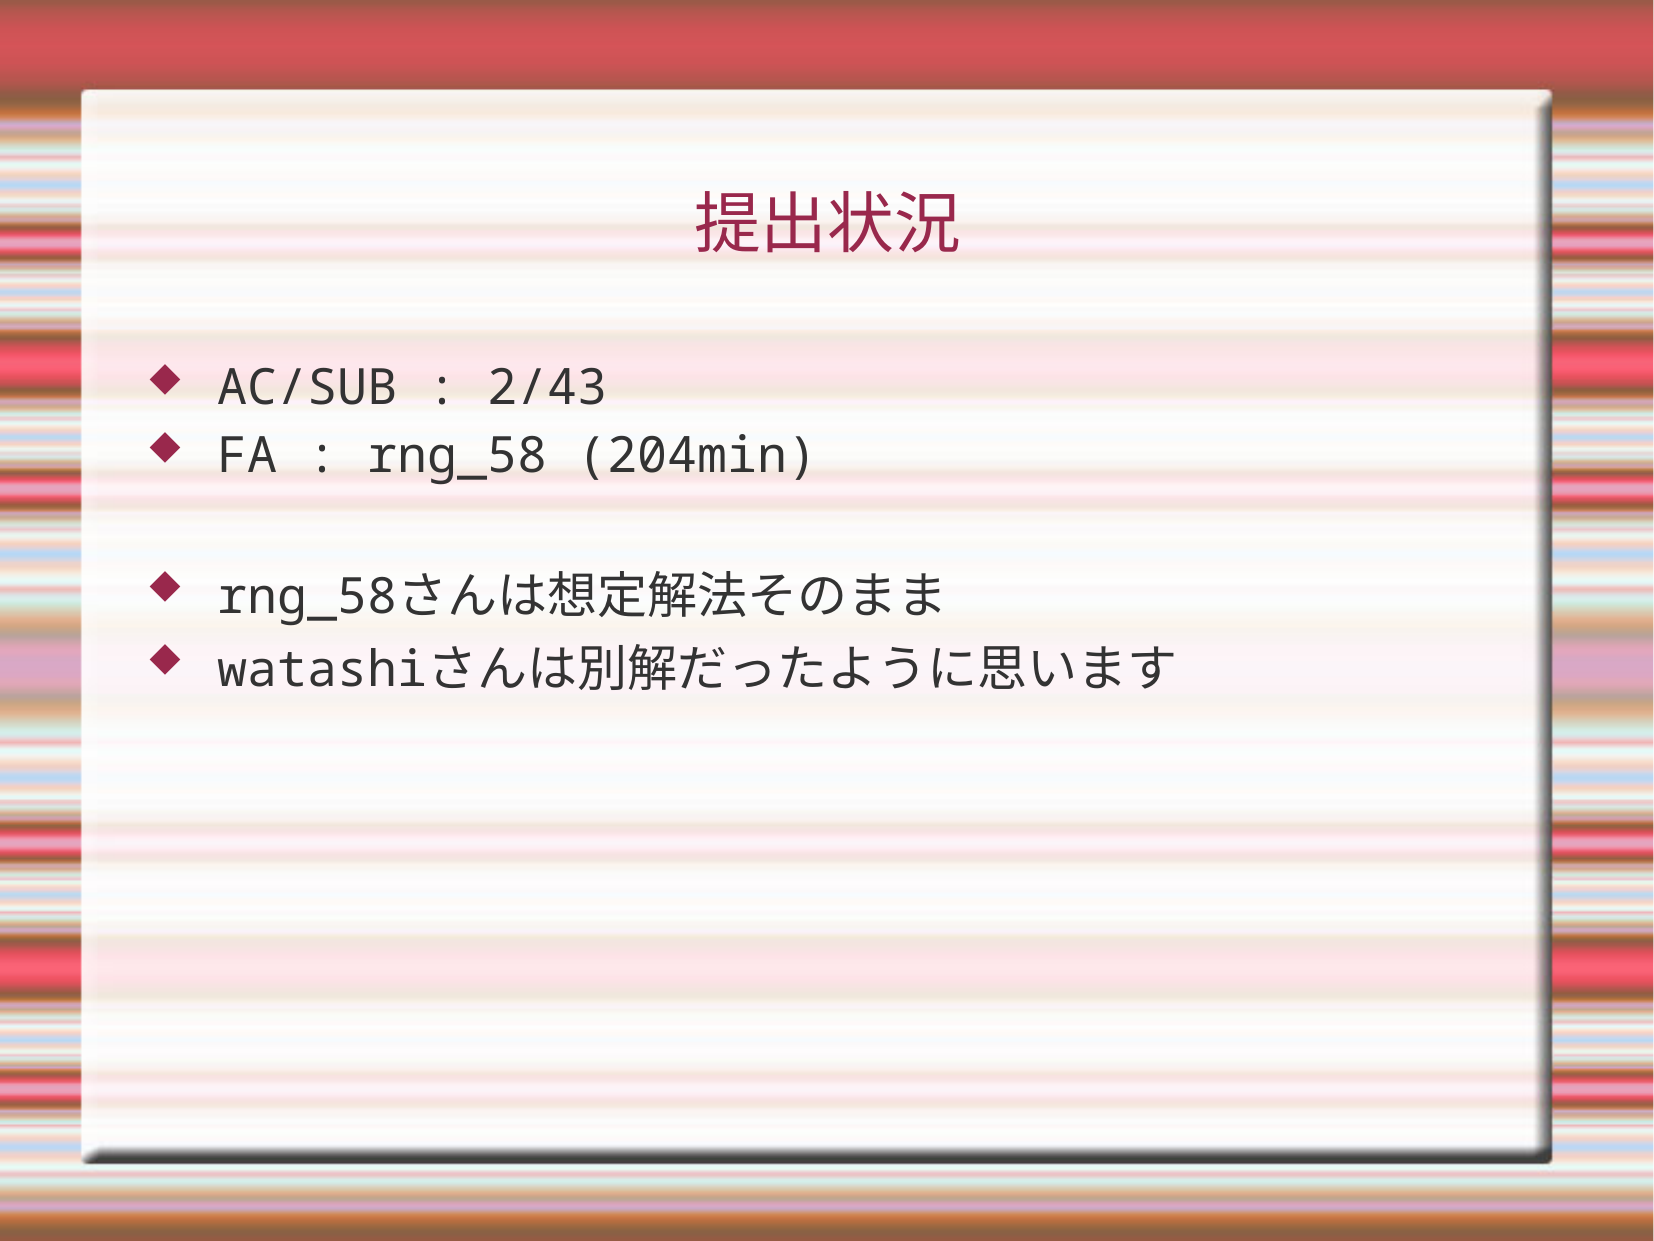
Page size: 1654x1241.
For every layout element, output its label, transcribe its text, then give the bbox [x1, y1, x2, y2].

title 提出状況 [121, 114, 1534, 322]
picture [0, 0, 1654, 1241]
list AC/SUB : 2/43 FA : rng_58 (204min) rng_58さんは想定解法そのまま watashiさんは別解だったように思います [134, 350, 1516, 1132]
